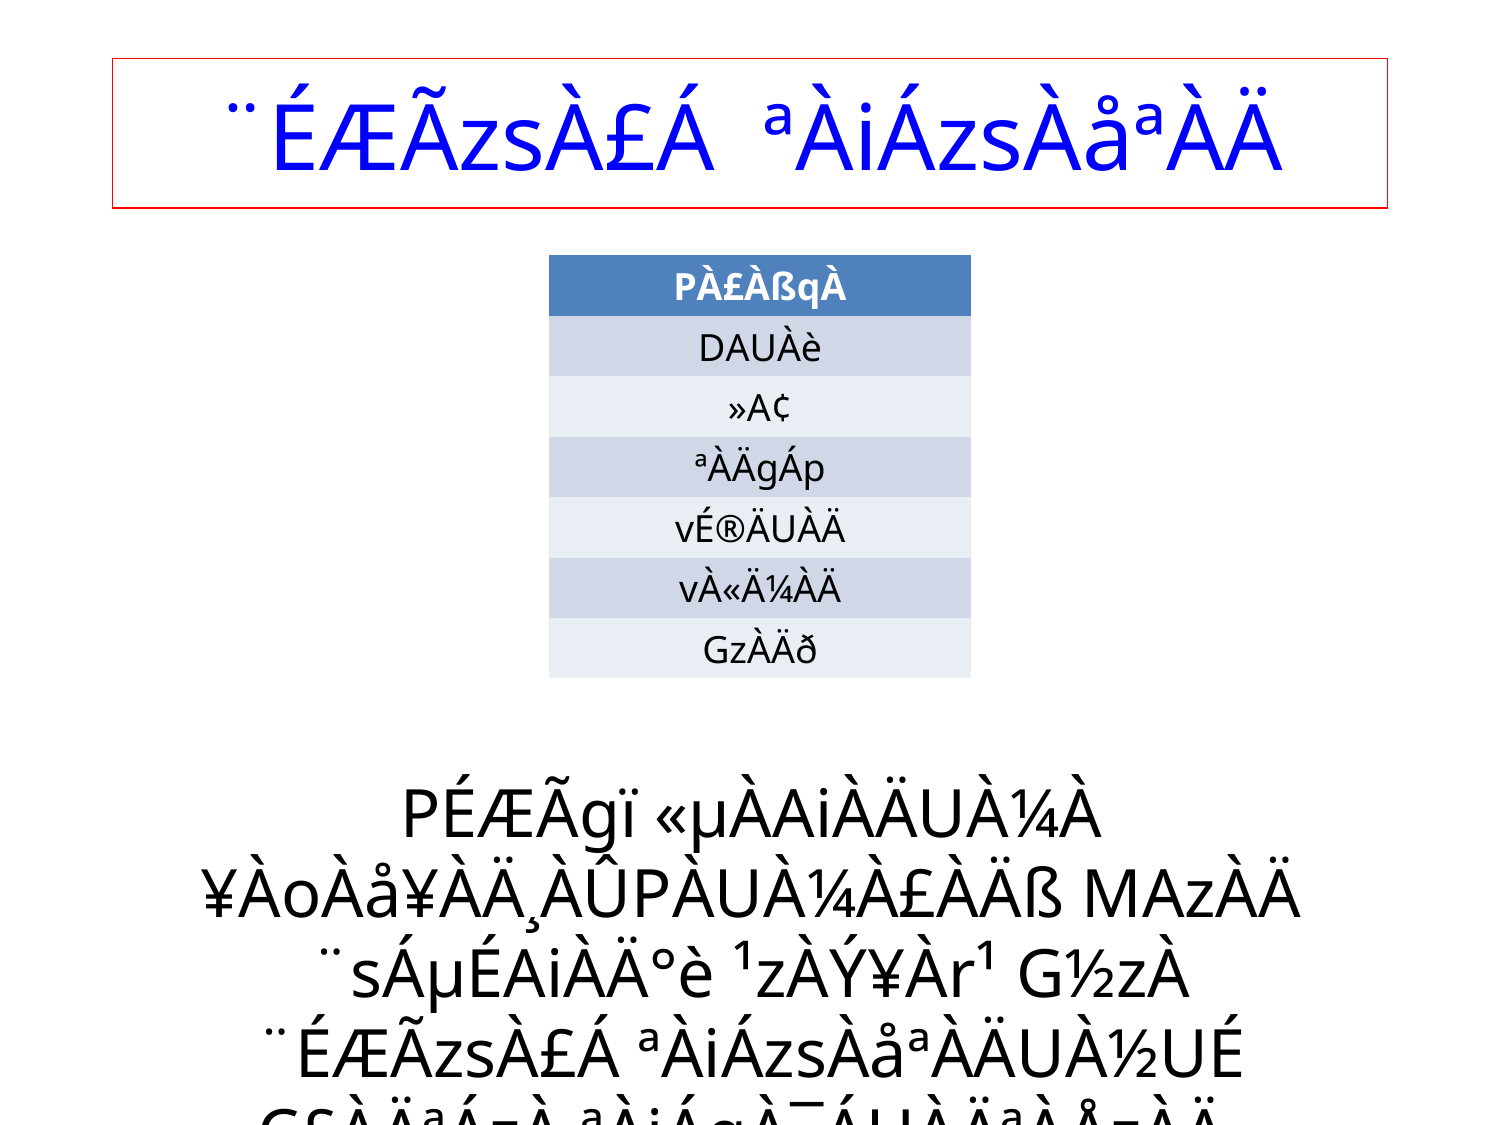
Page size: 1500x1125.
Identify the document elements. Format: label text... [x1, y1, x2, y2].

table_cell DAUÀè [549, 316, 971, 376]
title ¨ÉÆÃzsÀ£Á ªÀiÁzsÀåªÀÄ [112, 58, 1388, 209]
table_cell vÉ®ÄUÀÄ [549, 497, 971, 558]
table_cell »A¢ [549, 376, 971, 437]
table_cell ªÀÄgÁp [549, 437, 971, 497]
text_box PÉÆÃgï «µÀAiÀÄUÀ¼À ¥ÀoÀå¥ÀÄ¸ÀÛPÀUÀ¼À£ÀÄß MAzÀÄ ¨sÁµÉAiÀÄ°è ¹zÀÝ¥Àr¹ G½zÀ ¨ÉÆÃzsÀ£Á ªÀiÁzsÀåªÀÄUÀ½UÉ C£ÀÄªÁzÀ ªÀiÁqÀ¯ÁUÀÄªÀÅzÀÄ. [147, 763, 1355, 1035]
table_cell GzÀÄð [549, 618, 971, 678]
table_header PÀ£ÀßqÀ [549, 255, 971, 316]
table_cell vÀ«Ä¼ÀÄ [549, 558, 971, 618]
